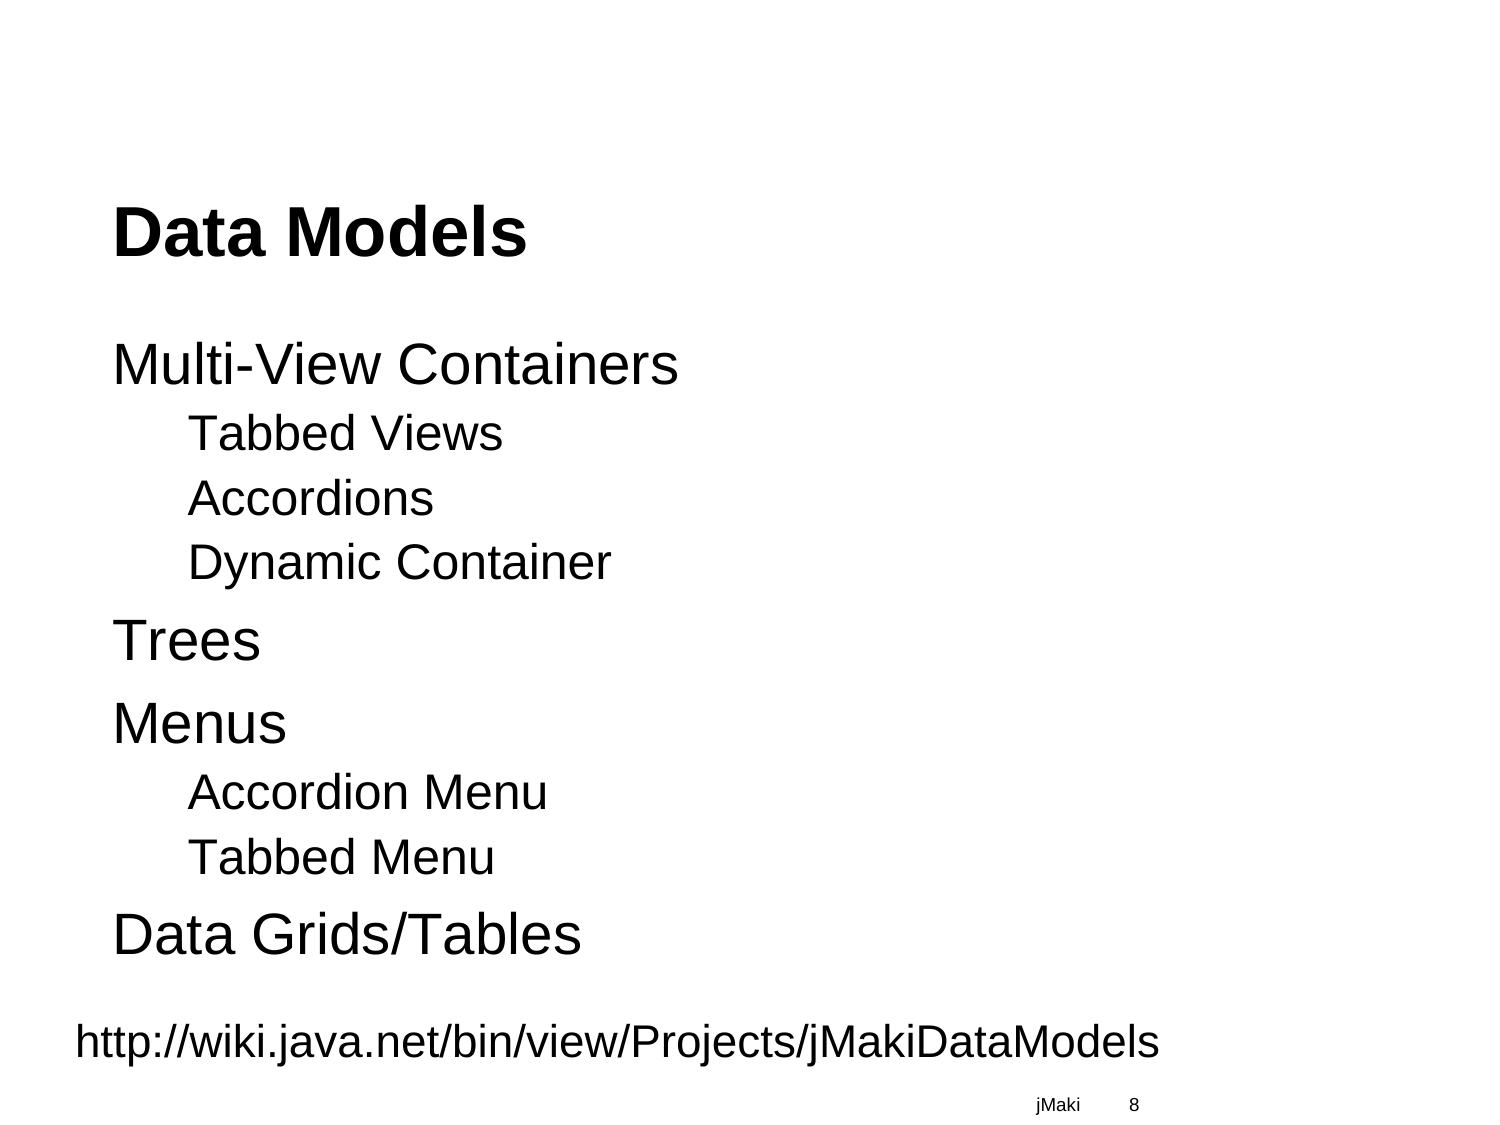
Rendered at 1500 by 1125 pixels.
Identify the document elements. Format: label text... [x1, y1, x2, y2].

list Multi-View Containers Tabbed Views Accordions Dynamic Container Trees Menus Accordion Menu Tabbed Menu Data Grids/Tables [112, 337, 1463, 1030]
text_box http://wiki.java.net/bin/view/Projects/jMakiDataModels [75, 1012, 1388, 1088]
title Data Models [112, 119, 1417, 271]
